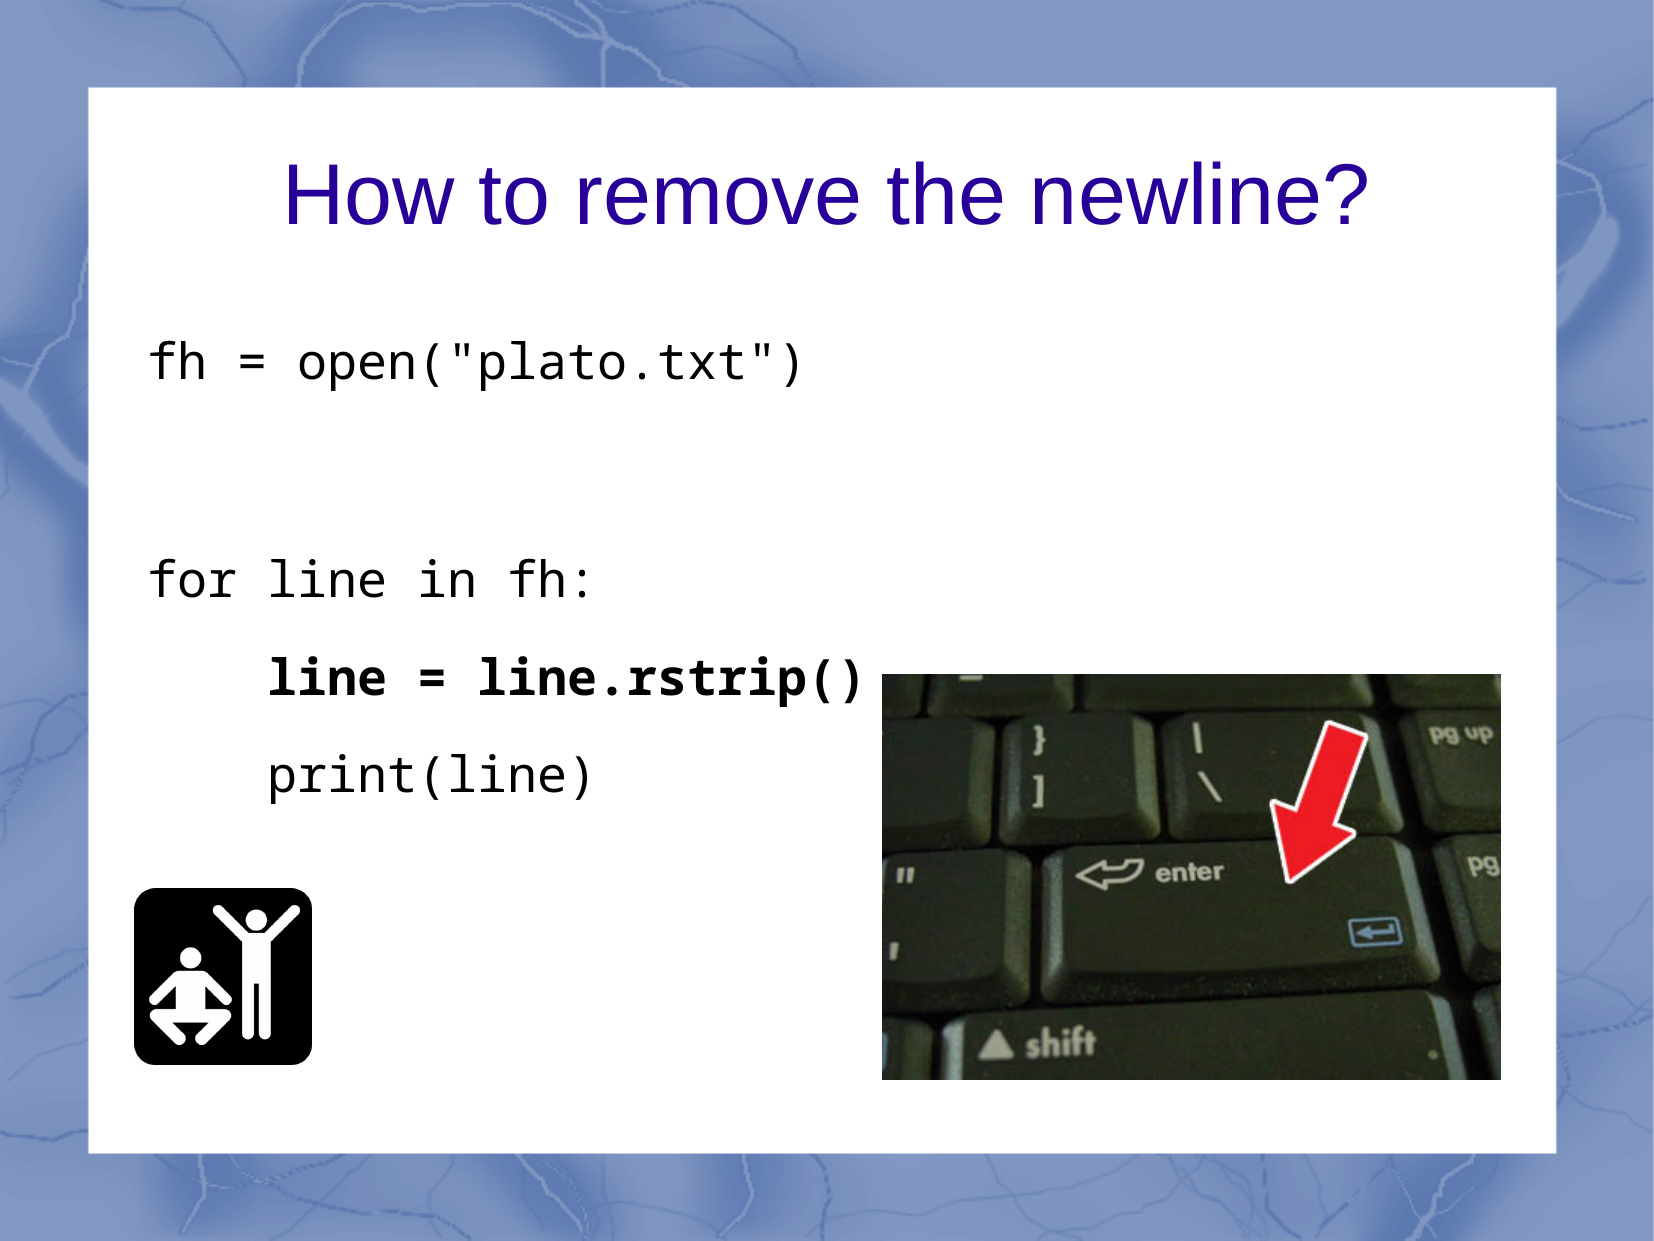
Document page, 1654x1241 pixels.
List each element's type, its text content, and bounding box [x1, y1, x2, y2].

title How to remove the newline? [118, 90, 1536, 298]
list fh = open("plato.txt") for line in fh: line = line.rstrip() print(line) [147, 325, 1506, 1045]
picture [0, 0, 1654, 1241]
